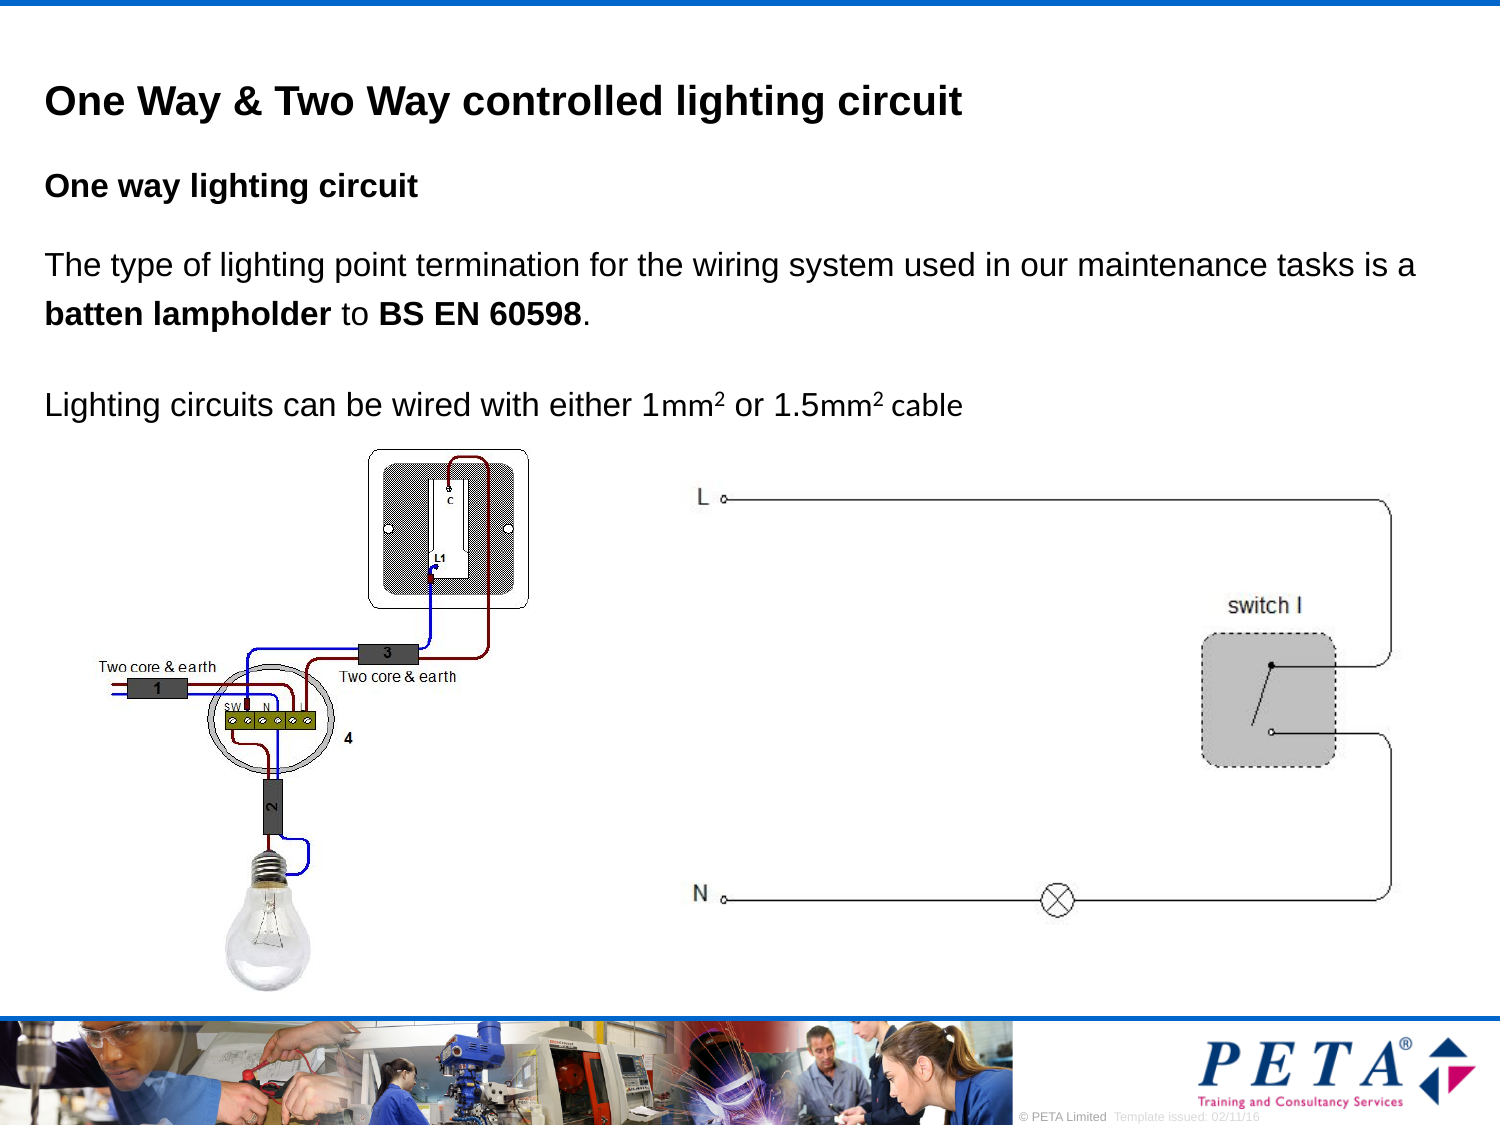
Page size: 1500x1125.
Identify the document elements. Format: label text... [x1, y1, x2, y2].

picture [679, 459, 1424, 926]
picture [76, 432, 553, 1008]
text_box One Way & Two Way controlled lighting circuit One way lighting circuit The type of lighting point termination for the wiring system used in our maintenance tasks is a batten lampholder to BS EN 60598. Lighting circuits can be wired with either 1mm2 or 1.5mm2 cable [29, 66, 1471, 435]
